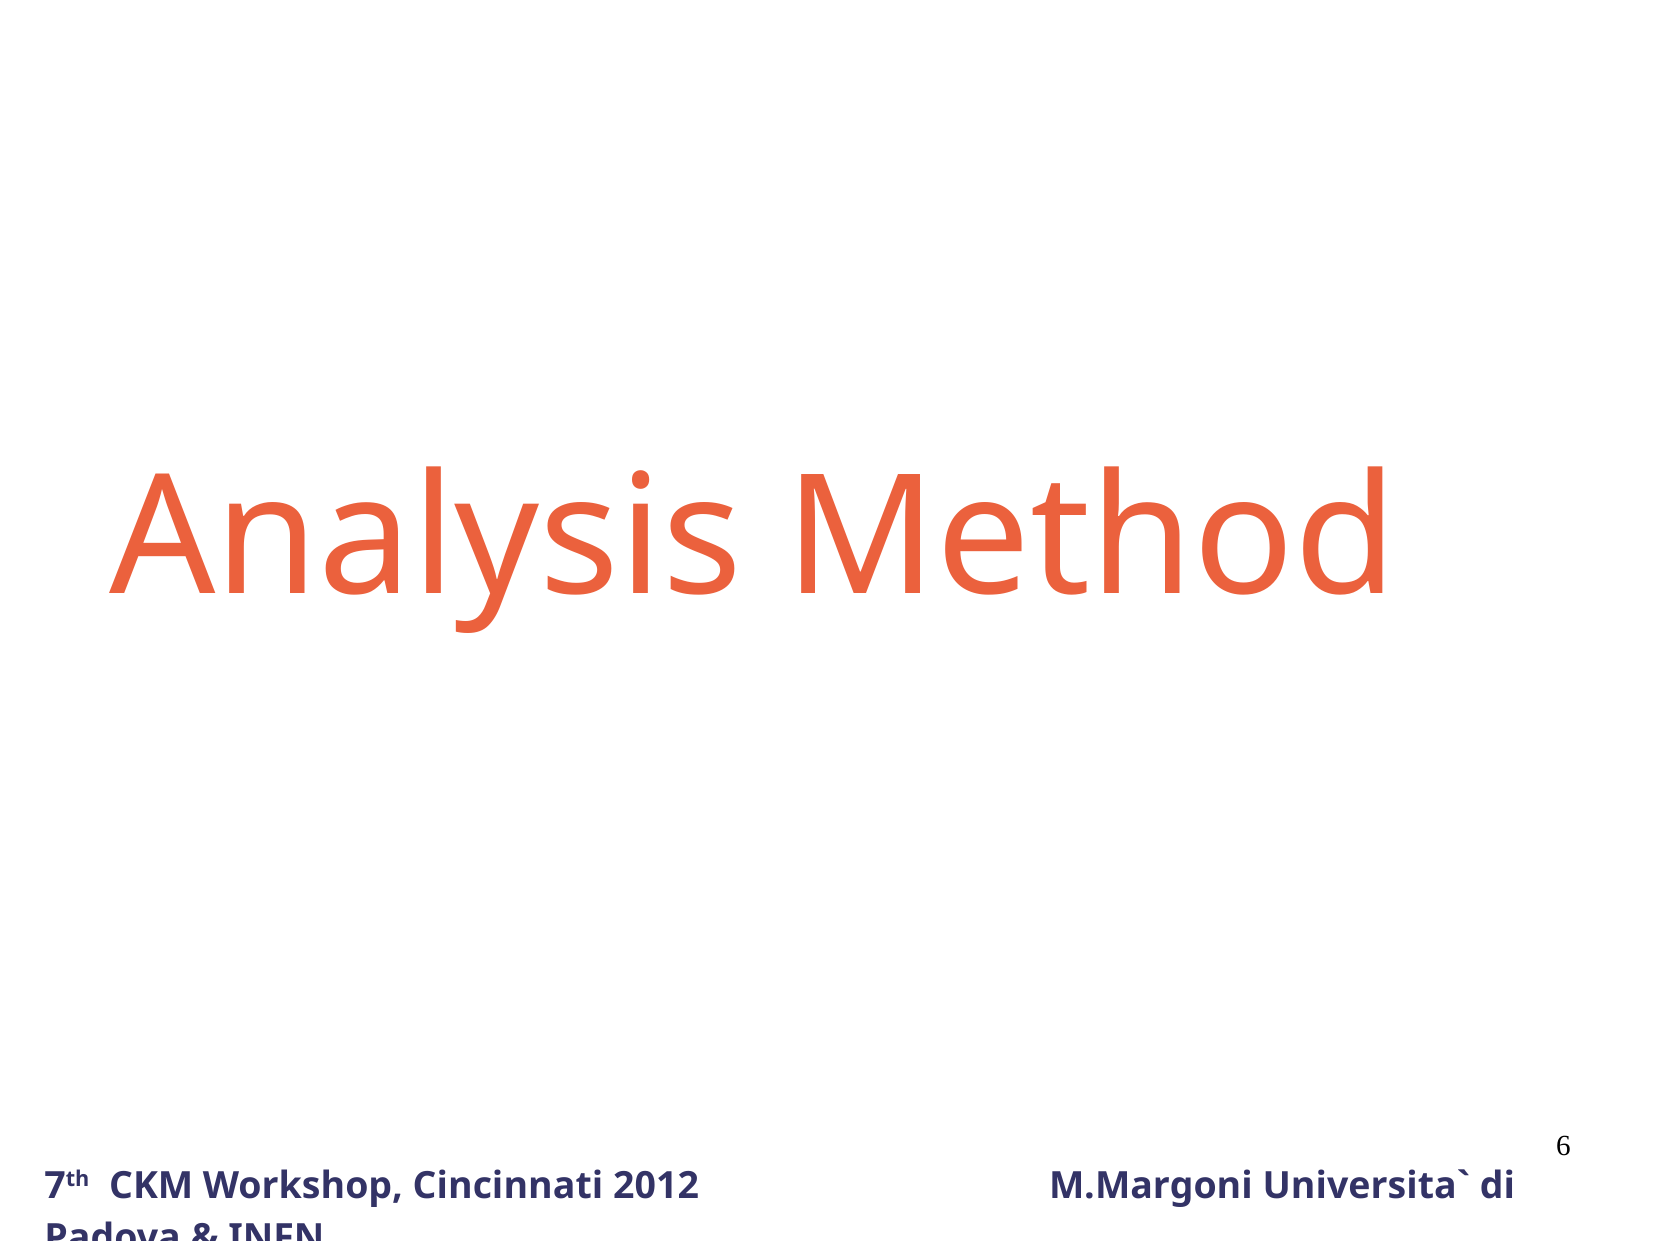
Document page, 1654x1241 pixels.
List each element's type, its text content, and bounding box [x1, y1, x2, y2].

text_box Analysis Method [94, 407, 1630, 784]
text_box 7th CKM Workshop, Cincinnati 2012 M.Margoni Universita` di Padova & INFN [29, 1151, 1625, 1226]
